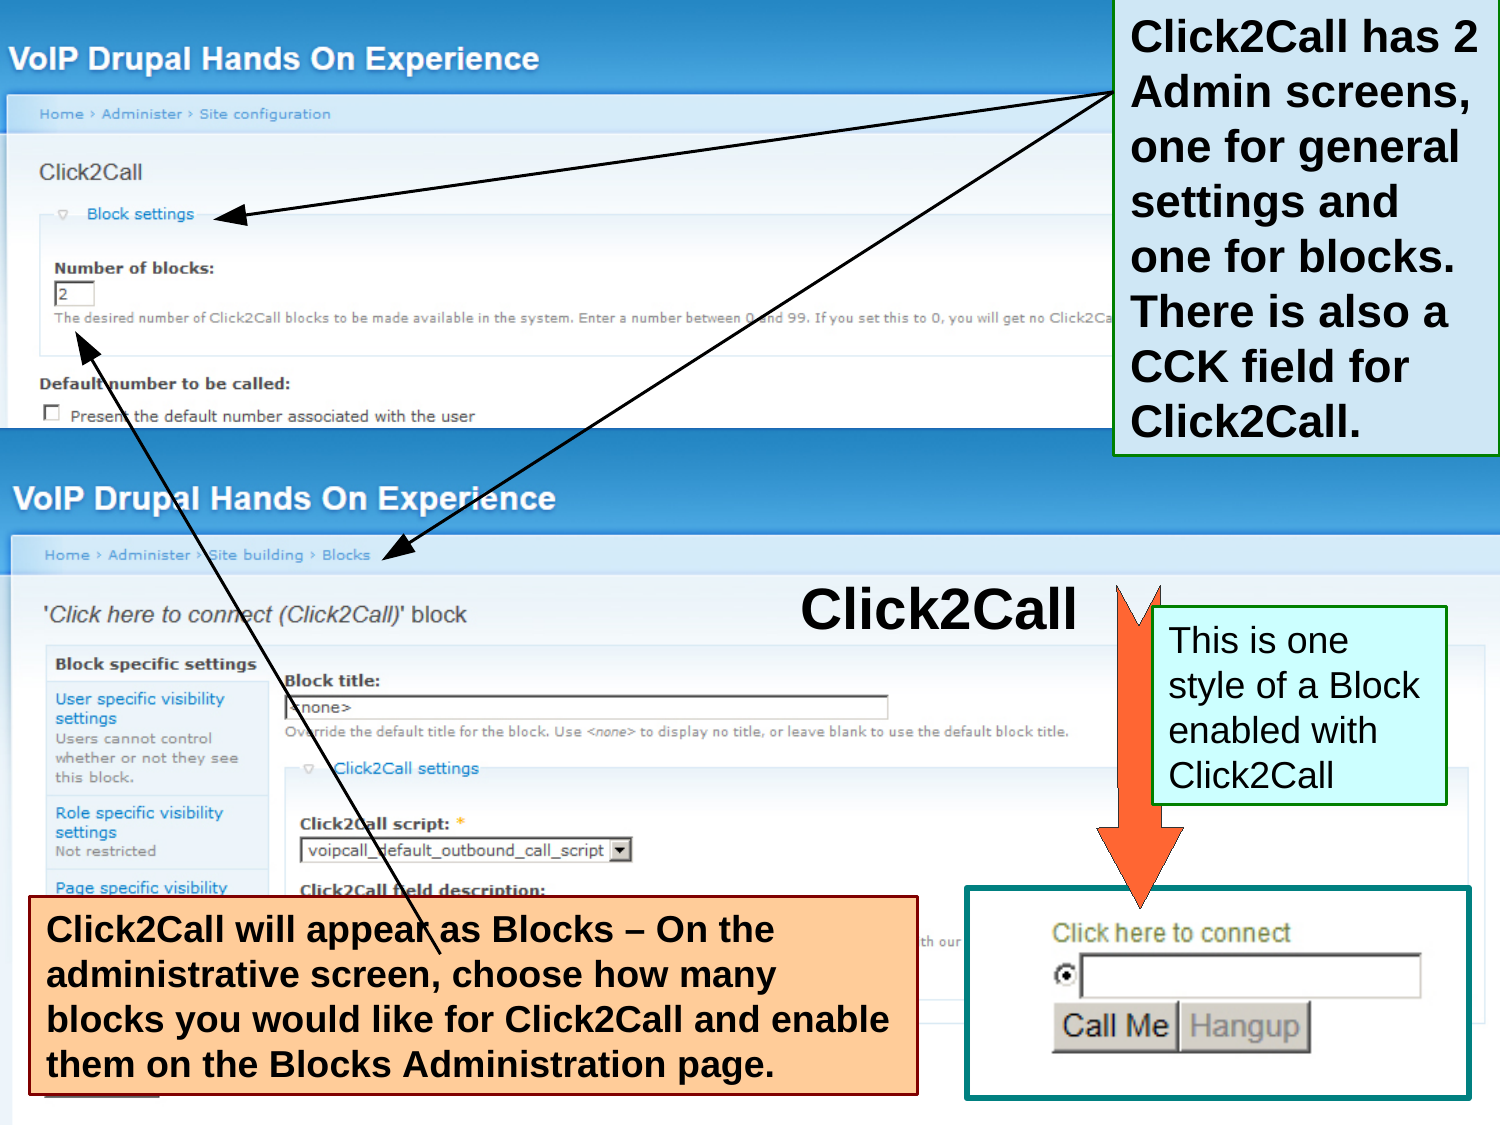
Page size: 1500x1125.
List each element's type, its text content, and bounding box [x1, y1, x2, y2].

text_box Click2Call has 2 Admin screens, one for general settings and one for blocks. There is also a CCK field for Click2Call. [1113, 0, 1500, 456]
text_box Click2Call will appear as Blocks – On the administrative screen, choose how many blocks you would like for Click2Call and enable them on the Blocks Administration page. [29, 896, 918, 1095]
text_box [1096, 649, 1184, 909]
text_box Click2Call [785, 563, 1376, 649]
text_box This is one style of a Block enabled with Click2Call [1152, 606, 1447, 805]
picture [0, 0, 1500, 1125]
